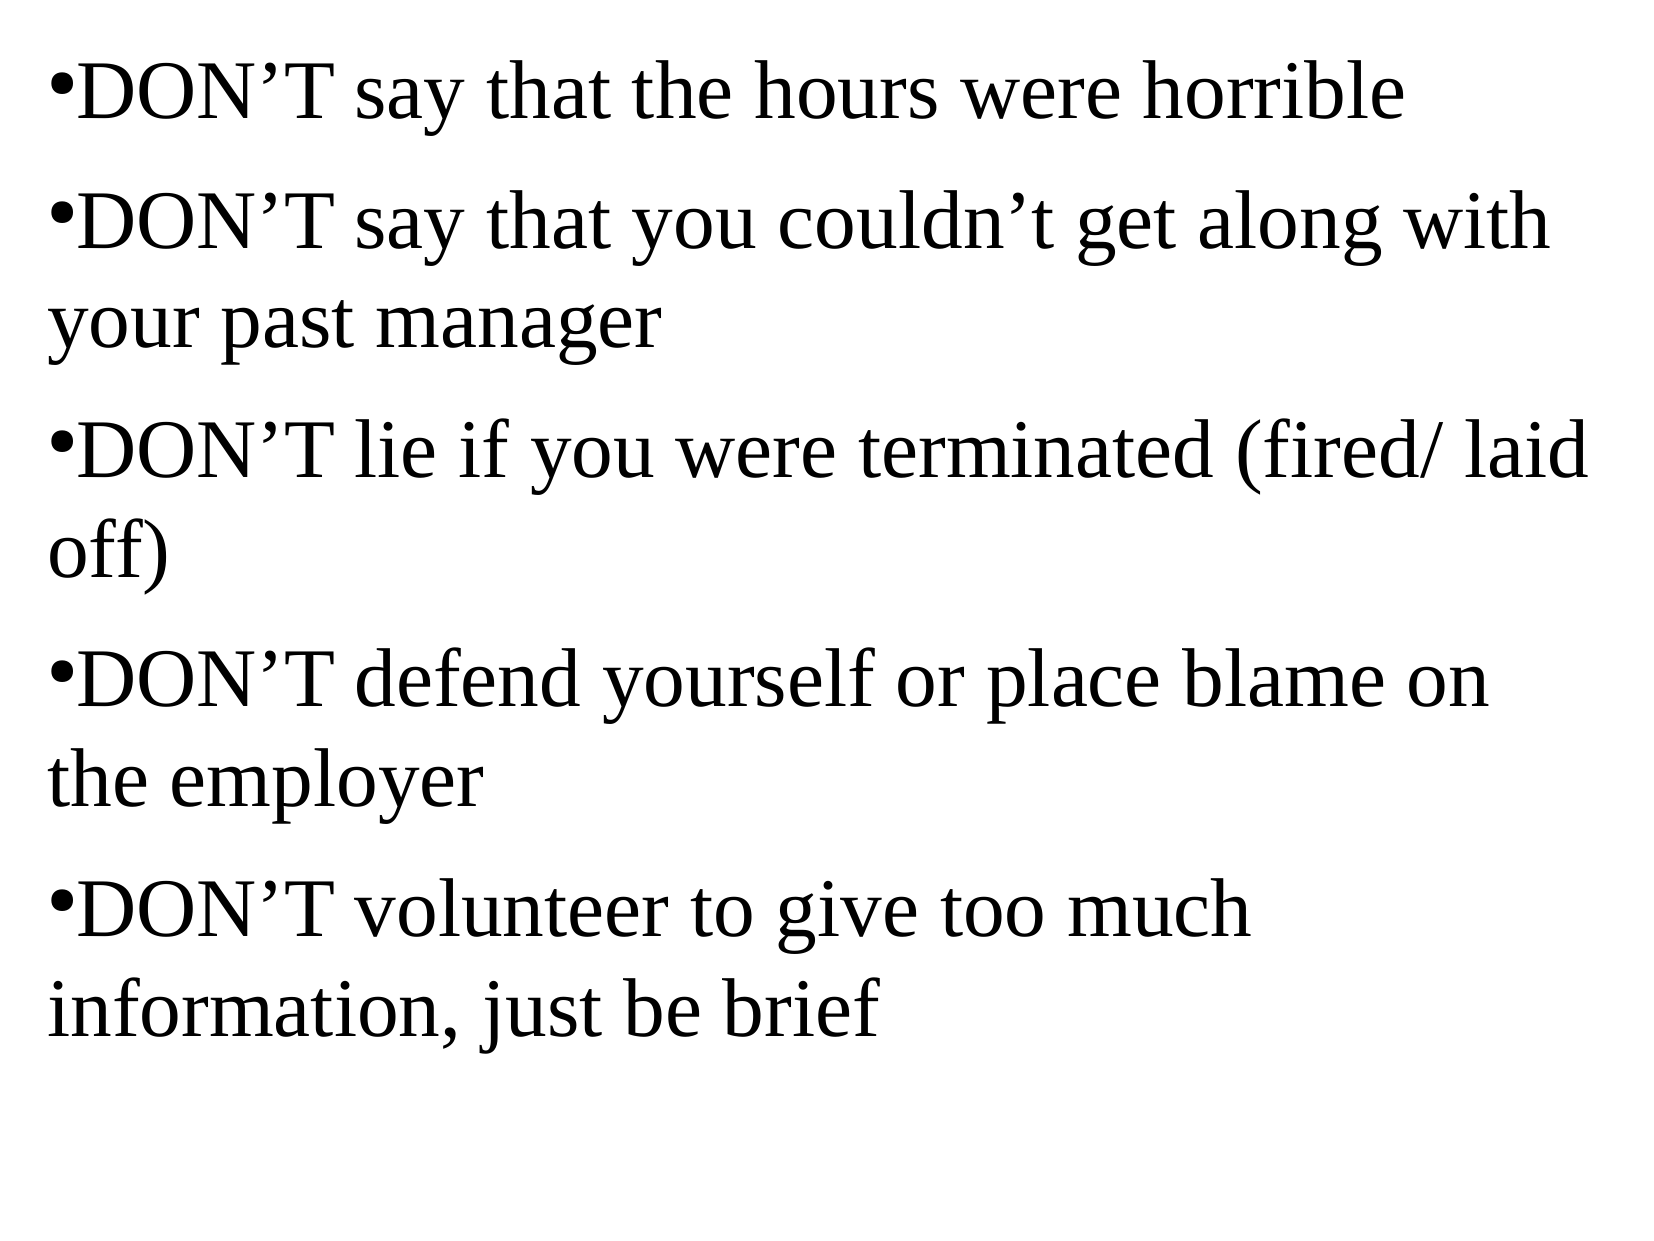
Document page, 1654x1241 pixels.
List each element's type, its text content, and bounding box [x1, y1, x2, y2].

list DON’T say that the hours were horrible DON’T say that you couldn’t get along with your past manager DON’T lie if you were terminated (fired/ laid off) DON’T defend yourself or place blame on the employer DON’T volunteer to give too much information, just be brief [47, 35, 1607, 1193]
